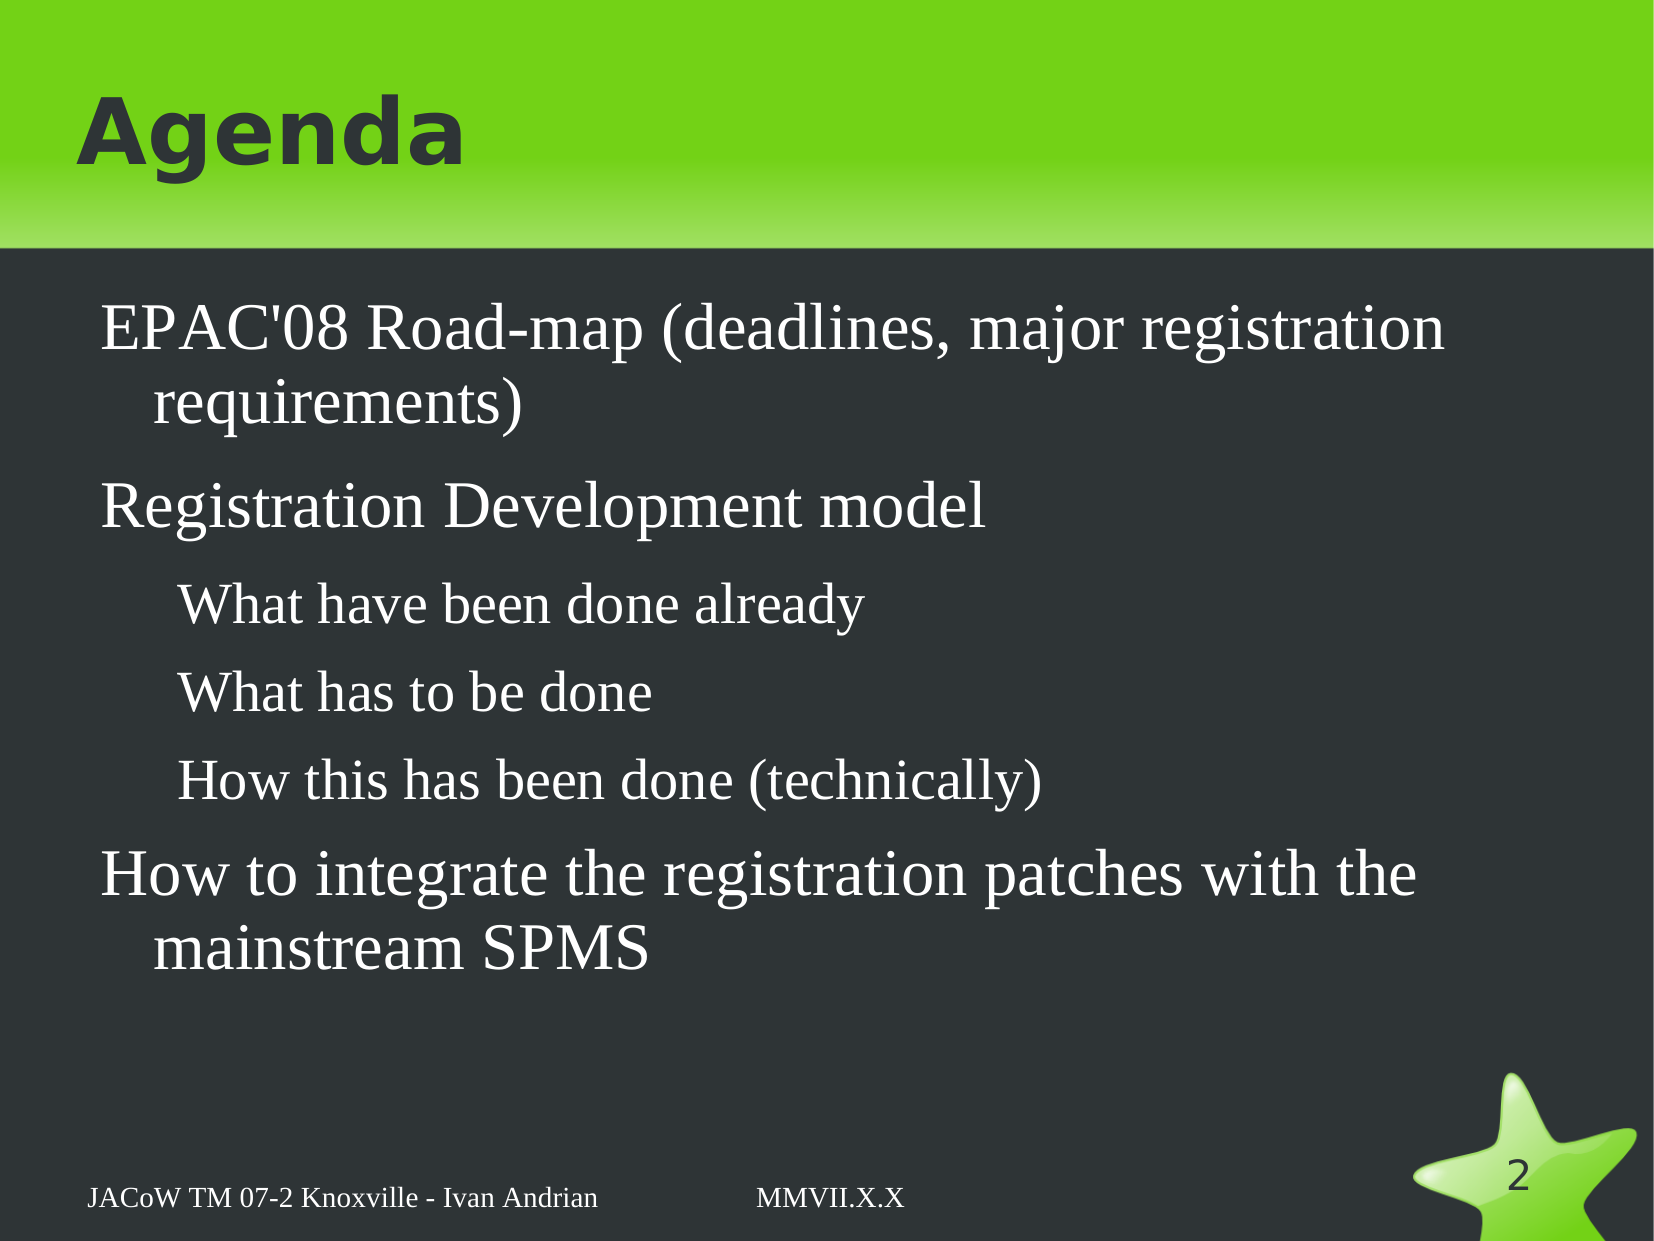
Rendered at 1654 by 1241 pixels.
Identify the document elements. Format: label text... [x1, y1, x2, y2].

picture [0, 0, 1654, 1241]
title Agenda [76, 29, 1565, 237]
list EPAC'08 Road-map (deadlines, major registration requirements) Registration Development model What have been done already What has to be done How this has been done (technically) How to integrate the registration patches with the mainstream SPMS [82, 290, 1571, 1125]
